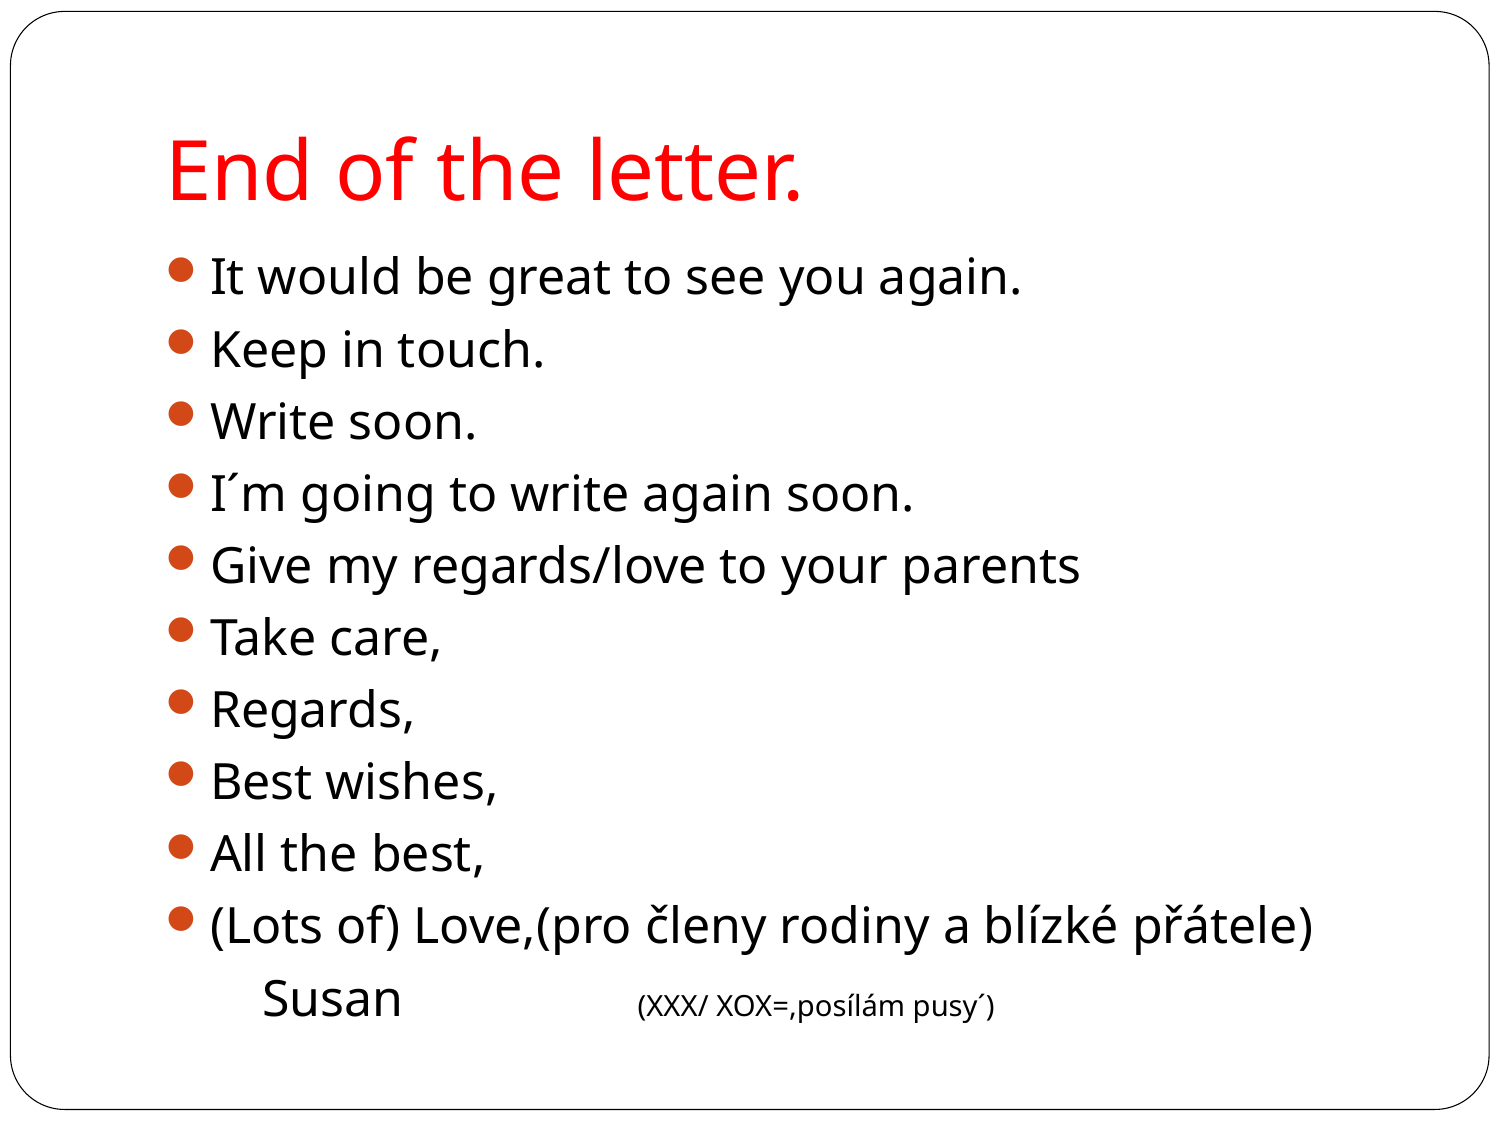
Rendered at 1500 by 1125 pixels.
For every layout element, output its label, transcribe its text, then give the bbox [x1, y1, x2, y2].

list It would be great to see you again. Keep in touch. Write soon. I´m going to write again soon. Give my regards/love to your parents Take care, Regards, Best wishes, All the best, (Lots of) Love,(pro členy rodiny a blízké přátele) Susan (XXX/ XOX=,posílám pusy´) [150, 237, 1426, 1071]
title End of the letter. [150, 45, 1426, 233]
